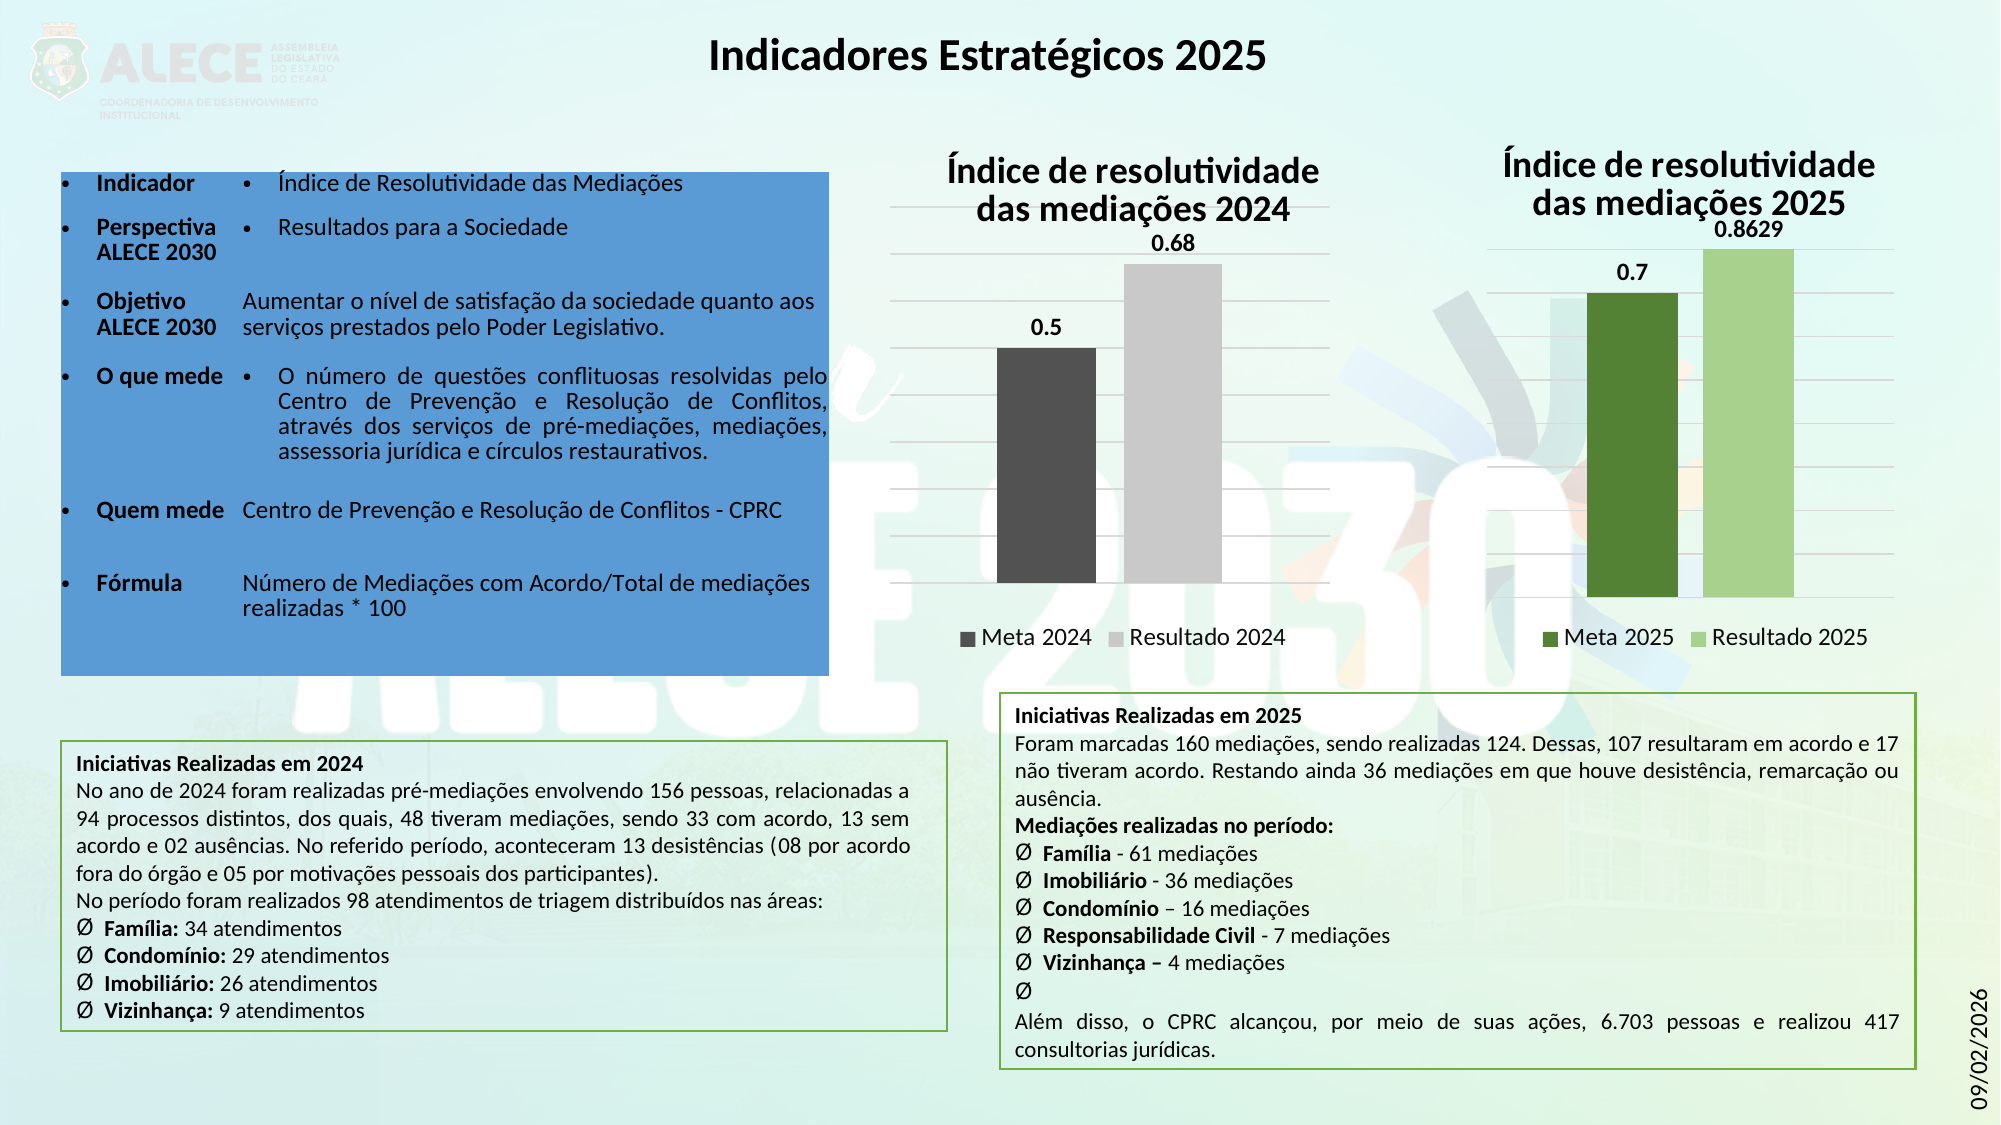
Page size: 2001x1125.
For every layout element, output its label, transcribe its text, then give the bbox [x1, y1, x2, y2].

table_cell Perspectiva ALECE 2030 [61, 217, 243, 291]
table_header Índice de Resolutividade das Mediações [243, 172, 829, 217]
table_cell Quem mede [61, 499, 243, 572]
chart [851, 138, 1395, 658]
table_cell Aumentar o nível de satisfação da sociedade quanto aos serviços prestados pelo Poder Legislativo. [243, 291, 829, 366]
table_cell O número de questões conflituosas resolvidas pelo Centro de Prevenção e Resolução de Conflitos, através dos serviços de pré-mediações, mediações, assessoria jurídica e círculos restaurativos. [243, 366, 829, 499]
table_cell Resultados para a Sociedade [243, 217, 829, 291]
chart [1433, 138, 1978, 658]
table_cell Centro de Prevenção e Resolução de Conflitos - CPRC [243, 499, 829, 572]
table_cell Objetivo ALECE 2030 [61, 291, 243, 366]
text_box Iniciativas Realizadas em 2024 No ano de 2024 foram realizadas pré-mediações envolvendo 156 pessoas, relacionadas a 94 processos distintos, dos quais, 48 tiveram mediações, sendo 33 com acordo, 13 sem acordo e 02 ausências. No referido período, aconteceram 13 desistências (08 por acordo fora do órgão e 05 por motivações pessoais dos participantes). No período foram realizados 98 atendimentos de triagem distribuídos nas áreas: Família: 34 atendimentos Condomínio: 29 atendimentos Imobiliário: 26 atendimentos Vizinhança: 9 atendimentos [61, 741, 947, 1031]
table_cell Fórmula [61, 572, 243, 676]
table_header Indicador [61, 172, 243, 217]
text_box Iniciativas Realizadas em 2025 Foram marcadas 160 mediações, sendo realizadas 124. Dessas, 107 resultaram em acordo e 17 não tiveram acordo. Restando ainda 36 mediações em que houve desistência, remarcação ou ausência. Mediações realizadas no período: Família - 61 mediações Imobiliário - 36 mediações Condomínio – 16 mediações Responsabilidade Civil - 7 mediações Vizinhança – 4 mediações Além disso, o CPRC alcançou, por meio de suas ações, 6.703 pessoas e realizou 417 consultorias jurídicas. [1000, 693, 1916, 1069]
title Indicadores Estratégicos 2025 [671, 22, 1305, 89]
text_box 09/02/2026 [1954, 972, 2000, 1125]
table_cell Número de Mediações com Acordo/Total de mediações realizadas * 100 [243, 572, 829, 676]
table_cell O que mede [61, 366, 243, 499]
